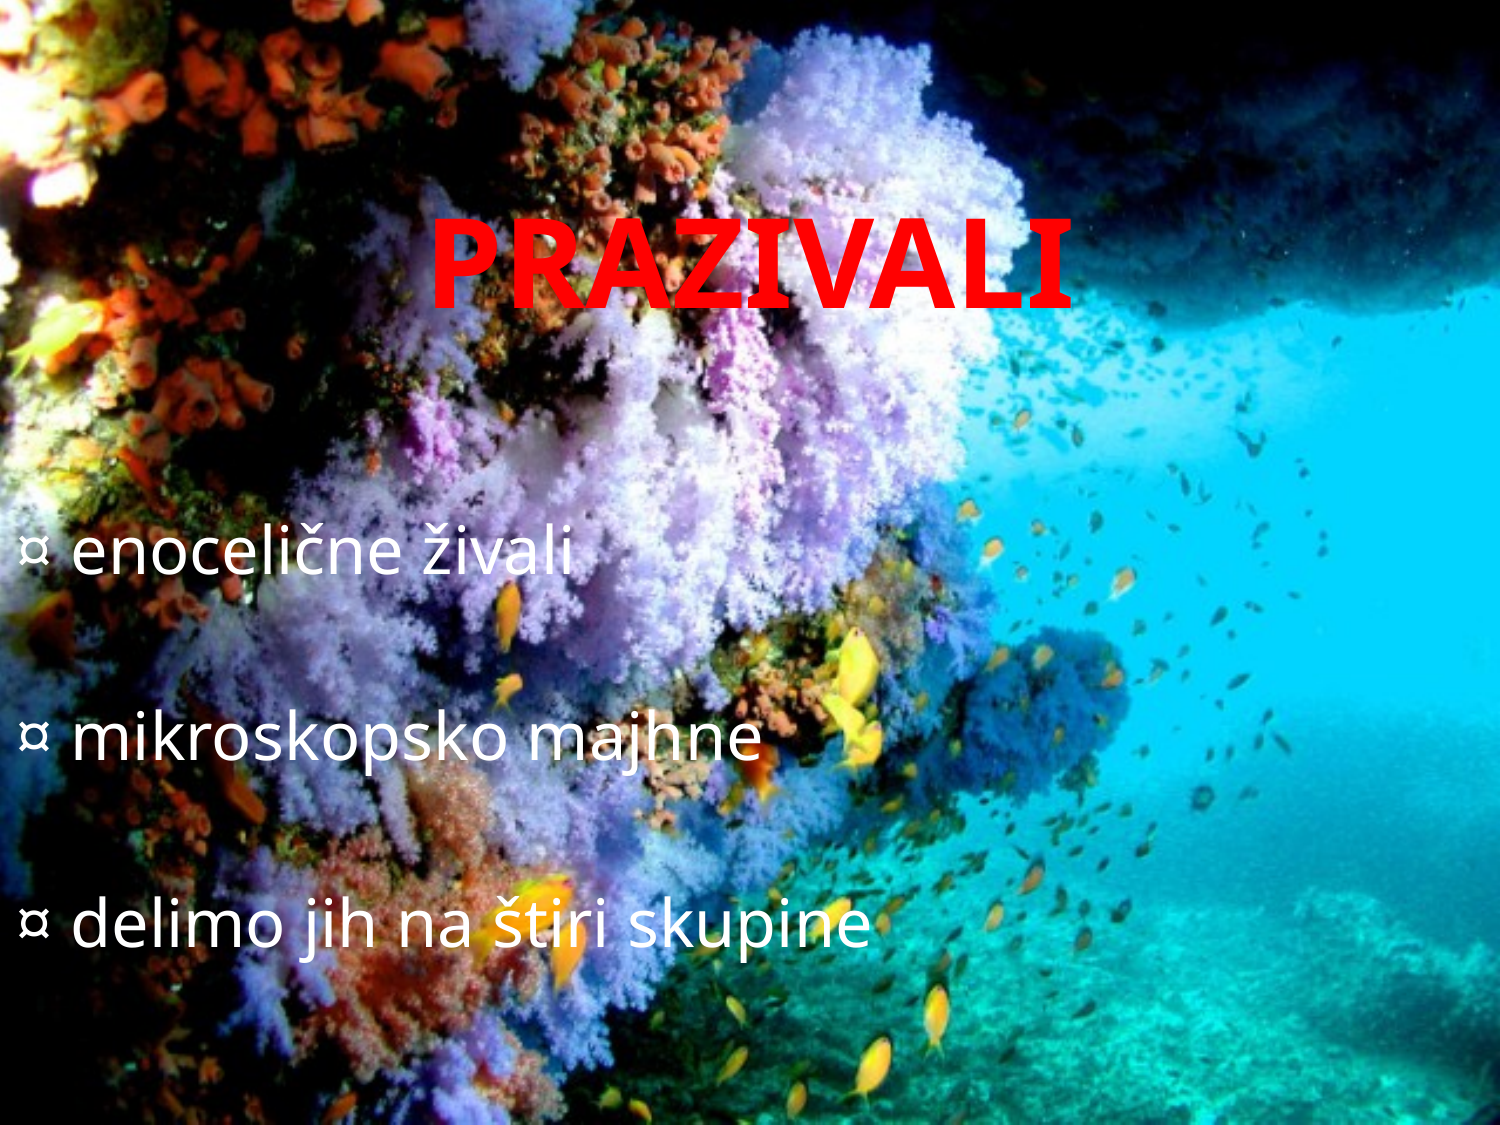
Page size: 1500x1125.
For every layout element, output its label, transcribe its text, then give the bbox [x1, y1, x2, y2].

picture [0, 0, 1500, 220]
list ¤ enocelične živali ¤ mikroskopsko majhne ¤ delimo jih na štiri skupine [0, 220, 1500, 1125]
title PRAZIVALI [75, 45, 1425, 220]
